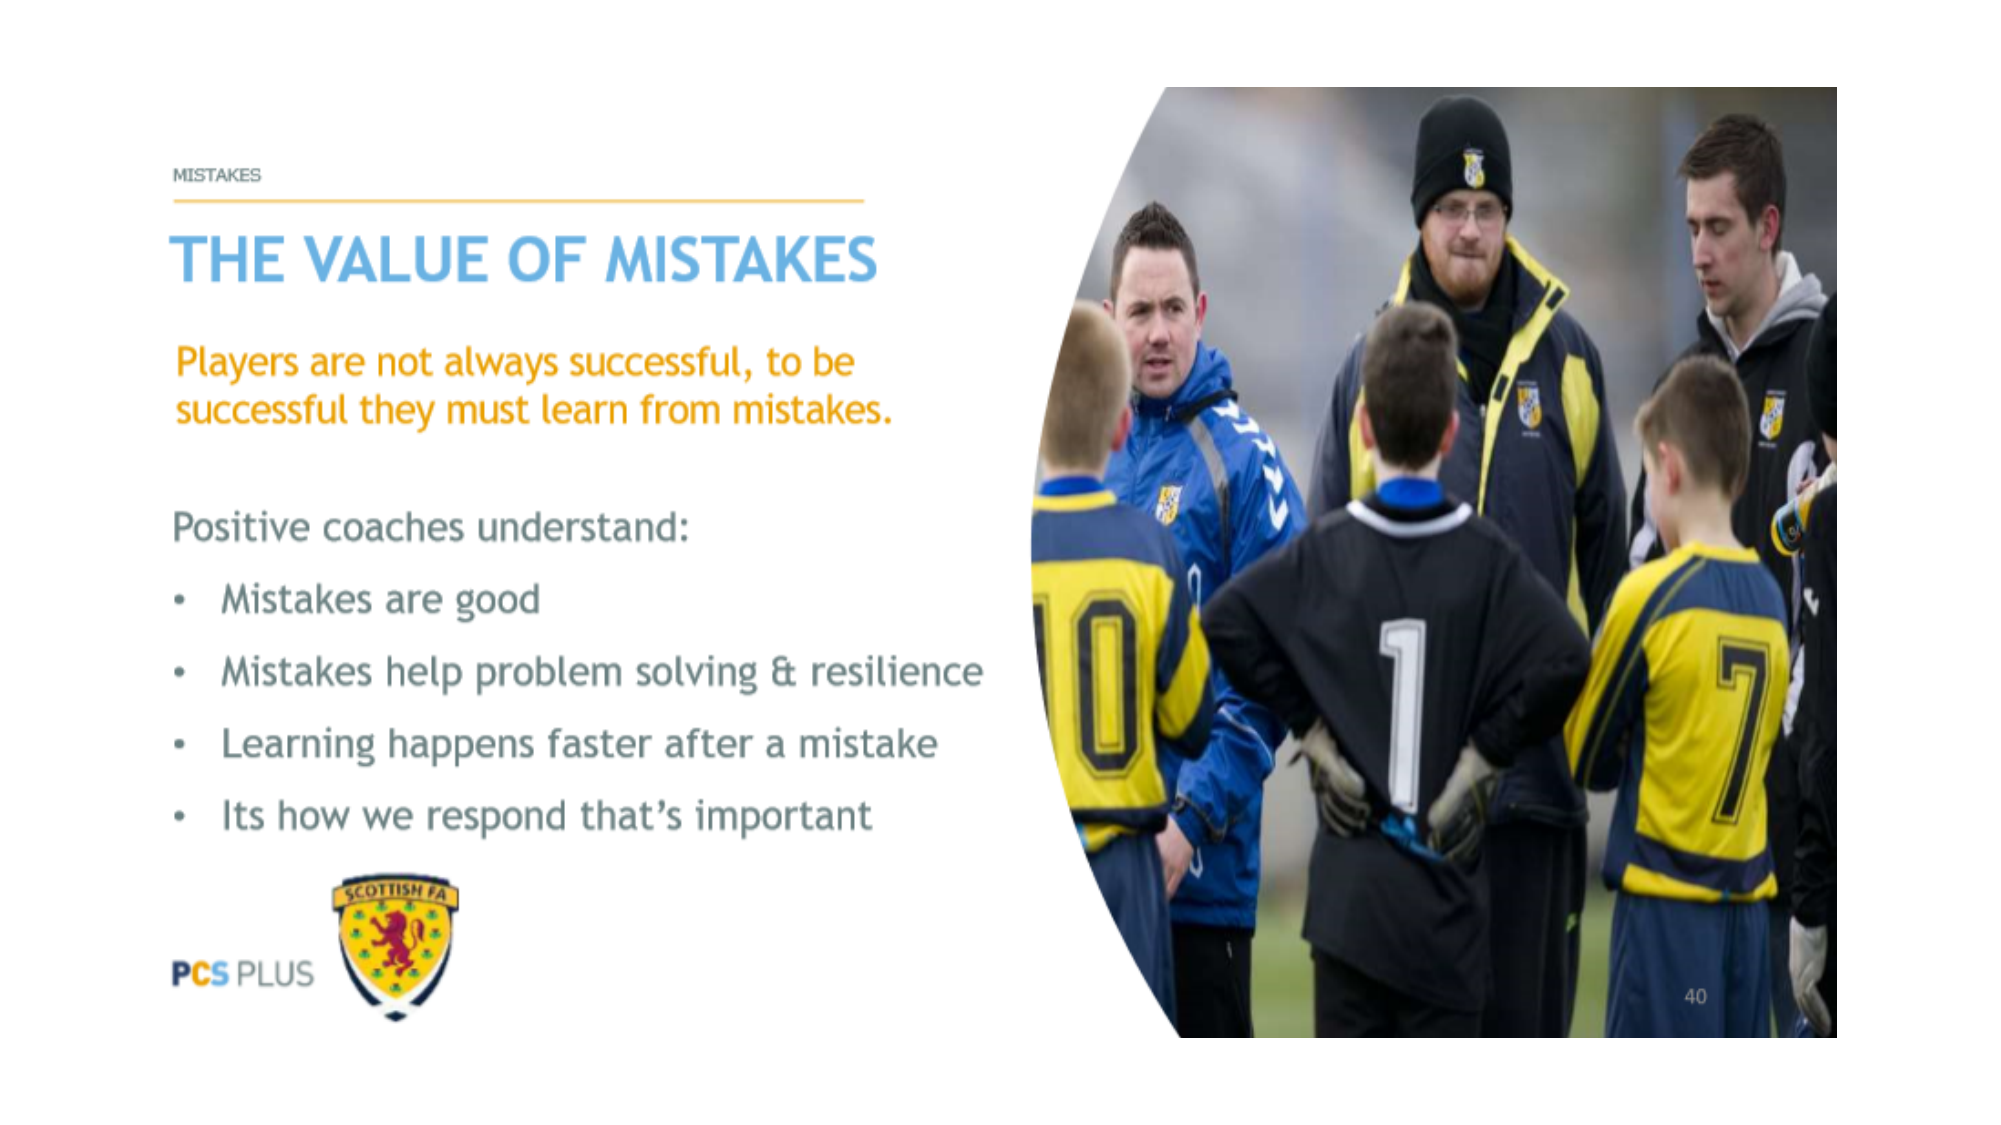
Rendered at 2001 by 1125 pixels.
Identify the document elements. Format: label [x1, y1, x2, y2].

picture [118, 87, 1837, 1038]
